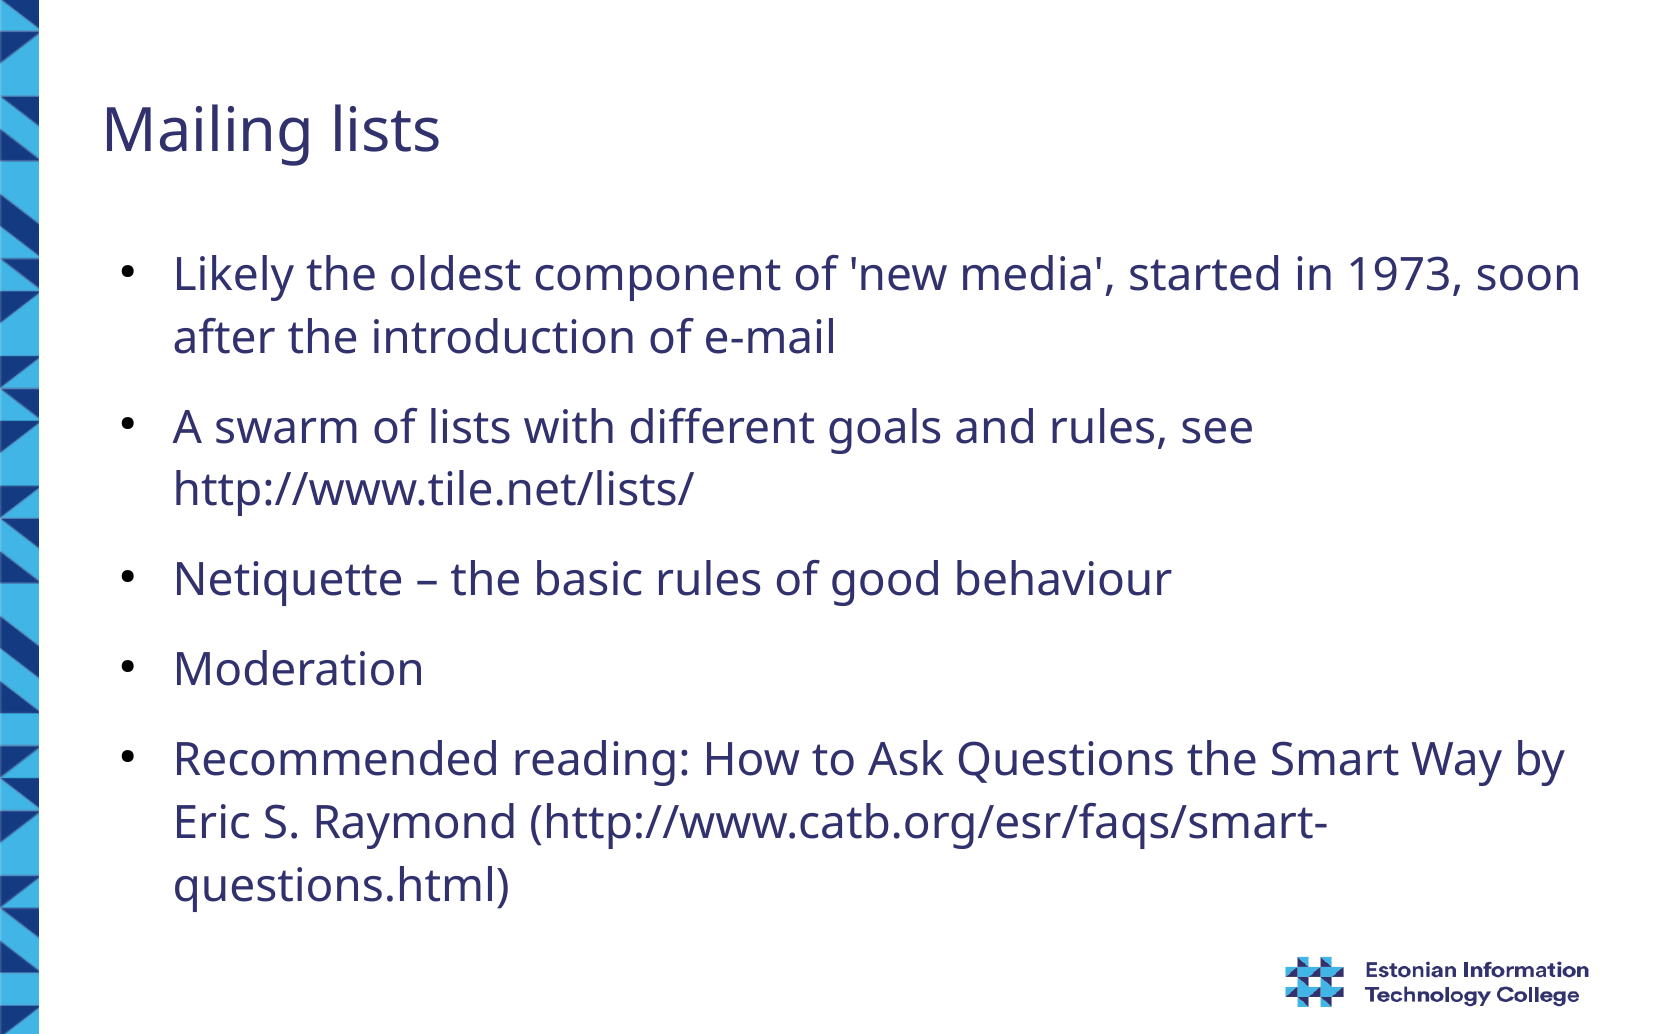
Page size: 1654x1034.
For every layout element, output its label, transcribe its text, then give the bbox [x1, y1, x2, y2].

list Likely the oldest component of 'new media', started in 1973, soon after the introduction of e-mail A swarm of lists with different goals and rules, see http://www.tile.net/lists/ Netiquette – the basic rules of good behaviour Moderation Recommended reading: How to Ask Questions the Smart Way by Eric S. Raymond (http://www.catb.org/esr/faqs/smart-questions.html) [101, 241, 1591, 924]
title Mailing lists [101, 41, 1224, 214]
